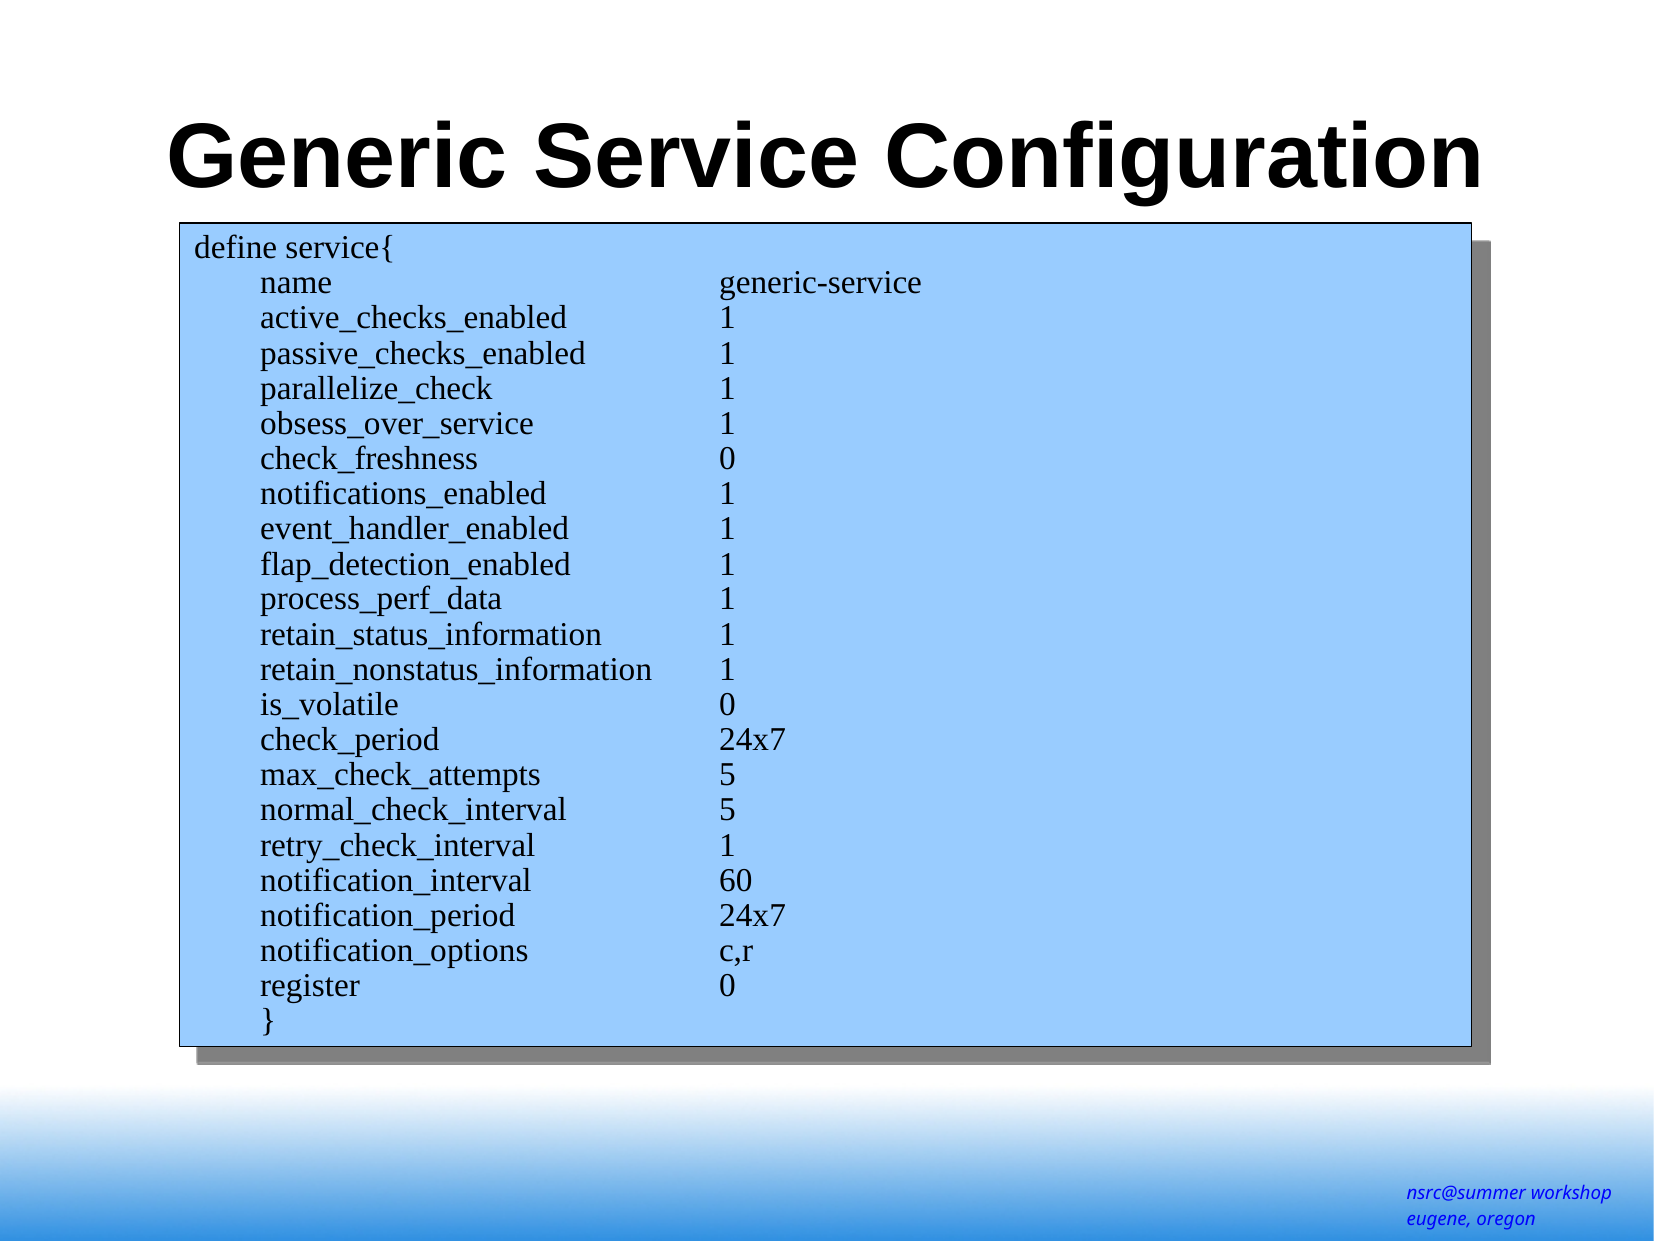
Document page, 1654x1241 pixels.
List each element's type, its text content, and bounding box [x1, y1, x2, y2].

title Generic Service Configuration [82, 38, 1571, 268]
text_box define service{ name generic-service active_checks_enabled 1 passive_checks_enabled 1 parallelize_check 1 obsess_over_service 1 check_freshness 0 notifications_enabled 1 event_handler_enabled 1 flap_detection_enabled 1 process_perf_data 1 retain_status_information 1 retain_nonstatus_information 1 is_volatile 0 check_period 24x7 max_check_attempts 5 normal_check_interval 5 retry_check_interval 1 notification_interval 60 notification_period 24x7 notification_options c,r register 0 } [179, 223, 1472, 1047]
picture [0, 1083, 1654, 1241]
